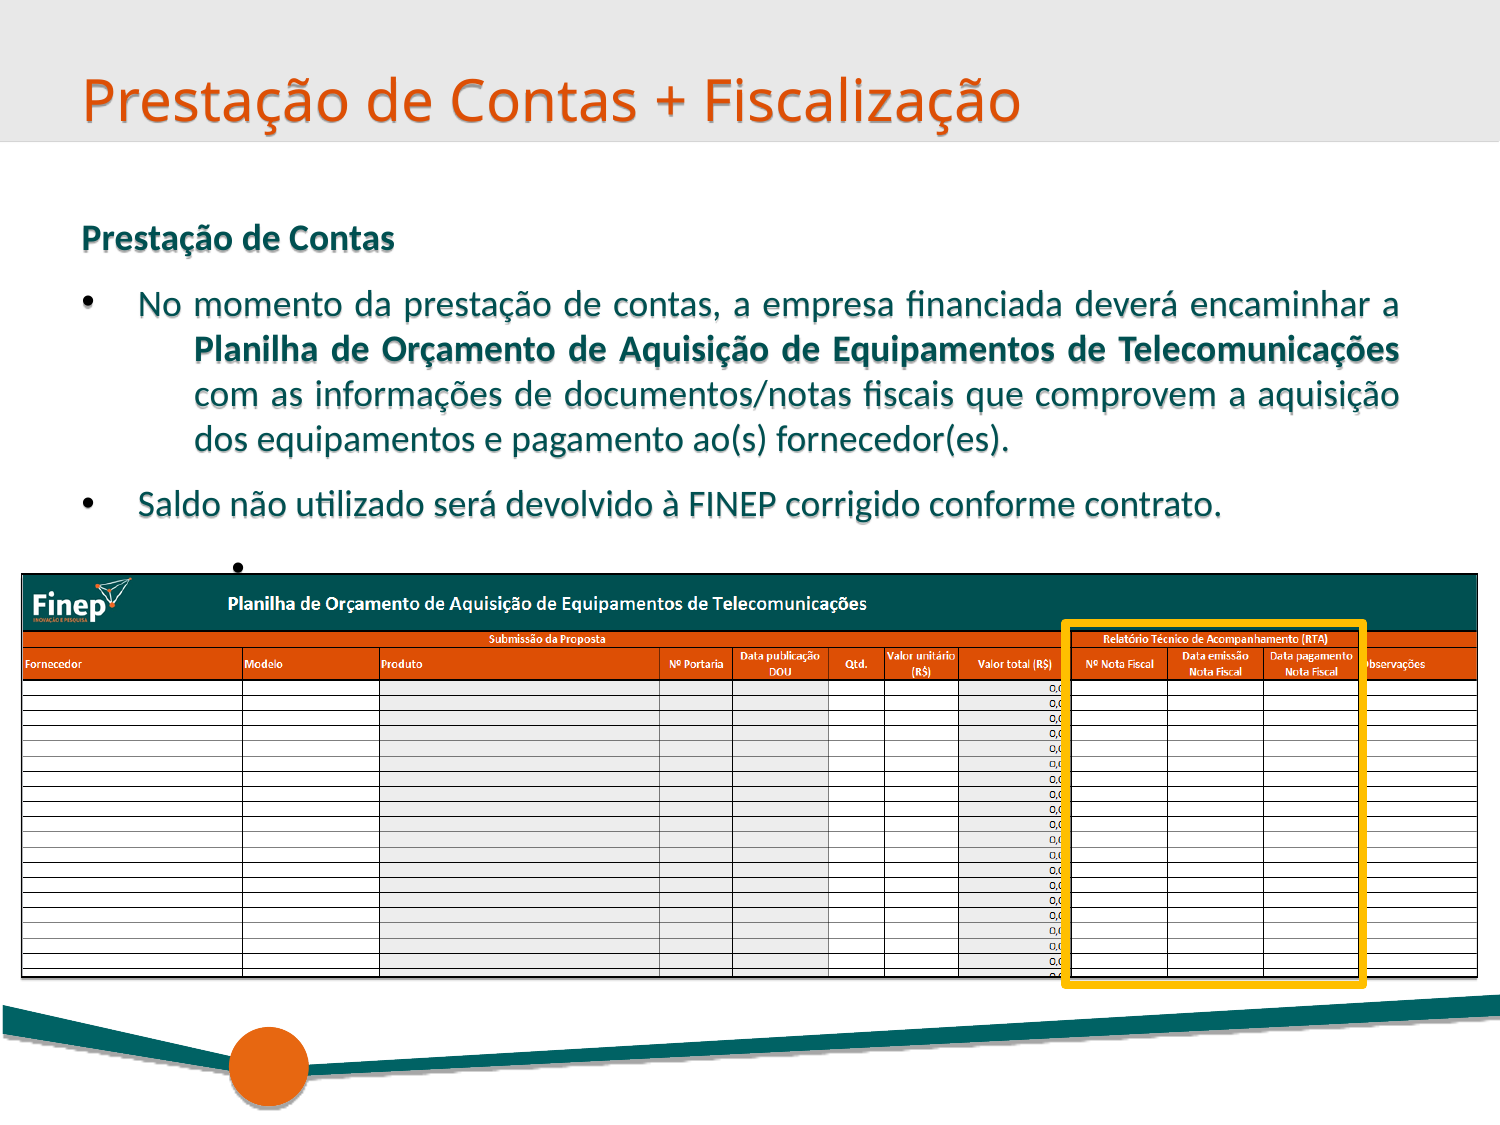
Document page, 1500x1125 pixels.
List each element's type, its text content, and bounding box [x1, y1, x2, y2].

picture [22, 575, 1477, 977]
title Prestação de Contas + Fiscalização [66, 18, 1417, 141]
list Prestação de Contas No momento da prestação de contas, a empresa financiada deverá encaminhar a Planilha de Orçamento de Aquisição de Equipamentos de Telecomunicações com as informações de documentos/notas fiscais que comprovem a aquisição dos equipamentos e pagamento ao(s) fornecedor(es). Saldo não utilizado será devolvido à FINEP corrigido conforme contrato. [66, 205, 1417, 562]
picture [1070, 627, 1359, 977]
